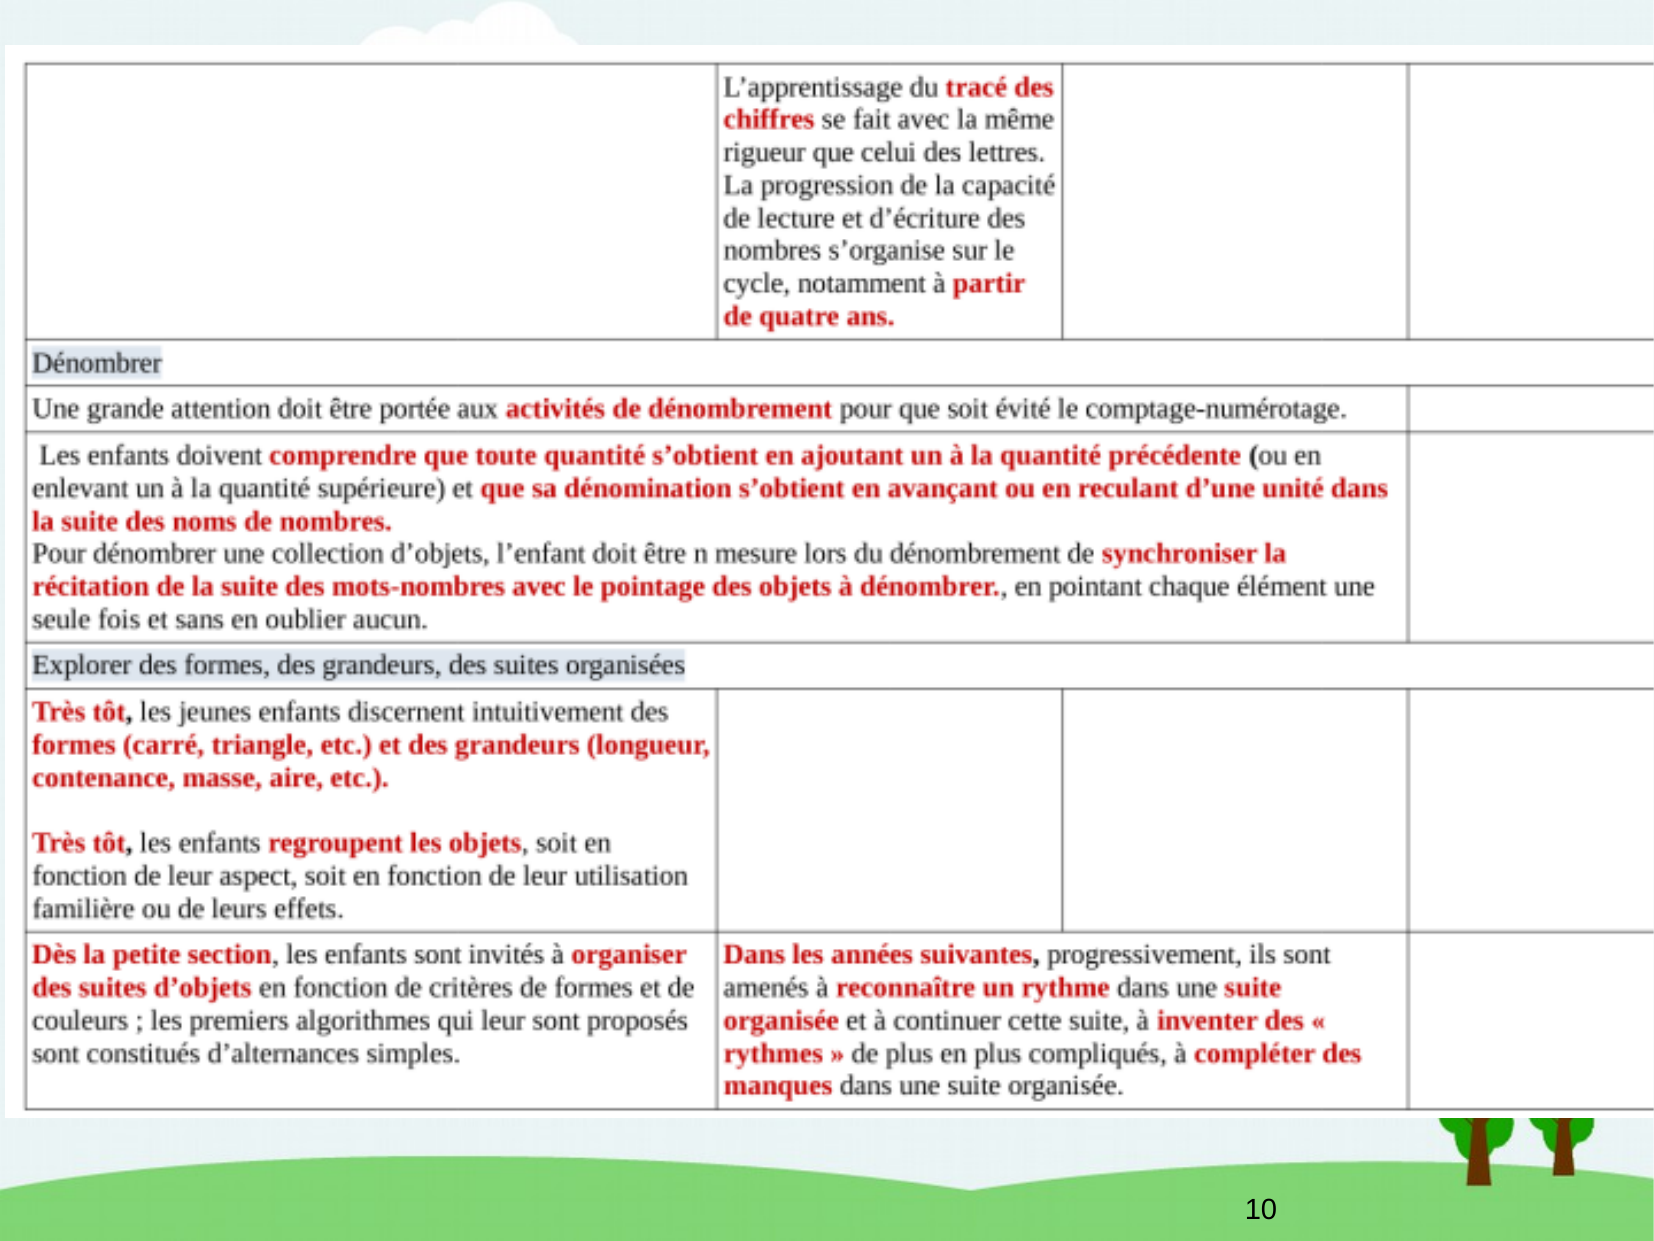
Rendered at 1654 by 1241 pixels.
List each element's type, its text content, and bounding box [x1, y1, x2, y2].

picture [0, 0, 1654, 1241]
text_box <numéro> [1244, 1190, 1630, 1241]
